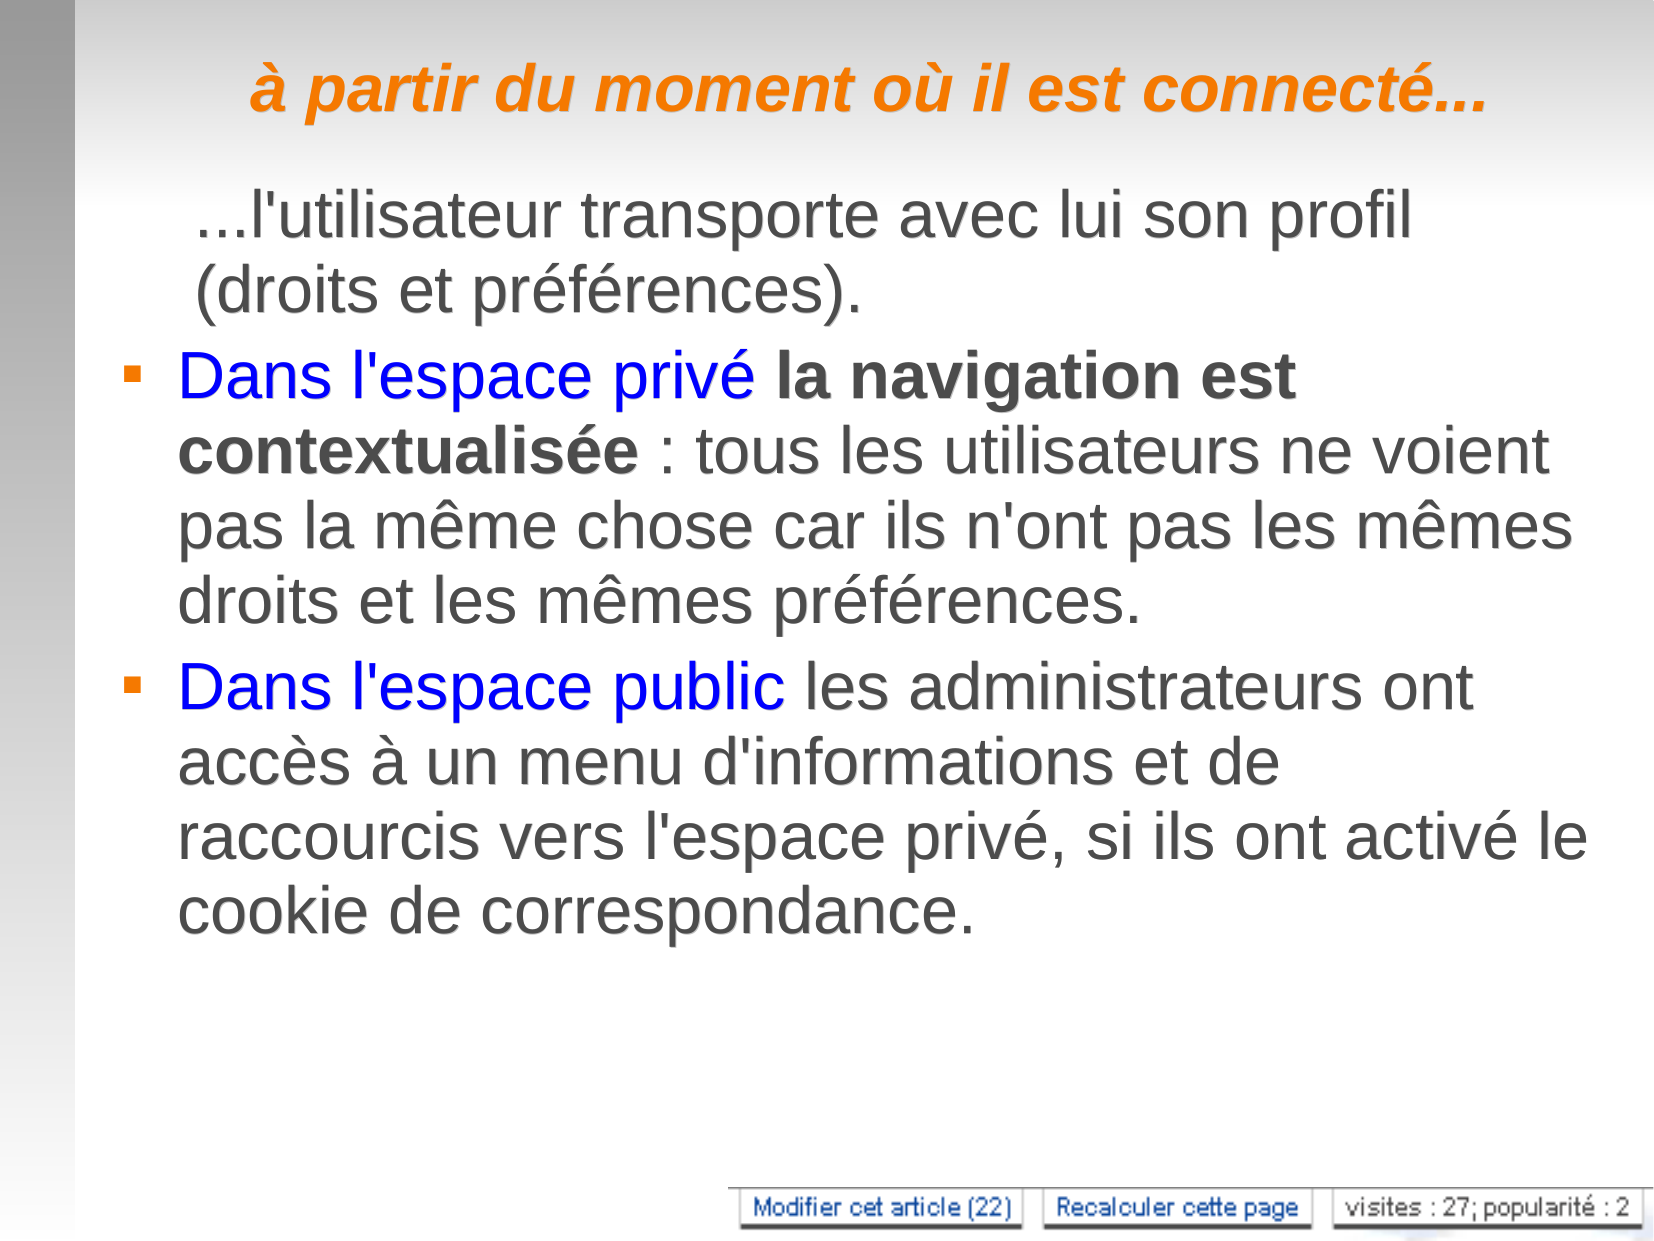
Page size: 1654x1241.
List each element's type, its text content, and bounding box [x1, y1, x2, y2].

title à partir du moment où il est connecté... [88, 0, 1654, 178]
list ...l'utilisateur transporte avec lui son profil (droits et préférences). Dans l'espace privé la navigation est contextualisée : tous les utilisateurs ne voient pas la même chose car ils n'ont pas les mêmes droits et les mêmes préférences. Dans l'espace public les administrateurs ont accès à un menu d'informations et de raccourcis vers l'espace privé, si ils ont activé le cookie de correspondance. [106, 177, 1595, 1197]
picture [728, 1187, 1654, 1241]
